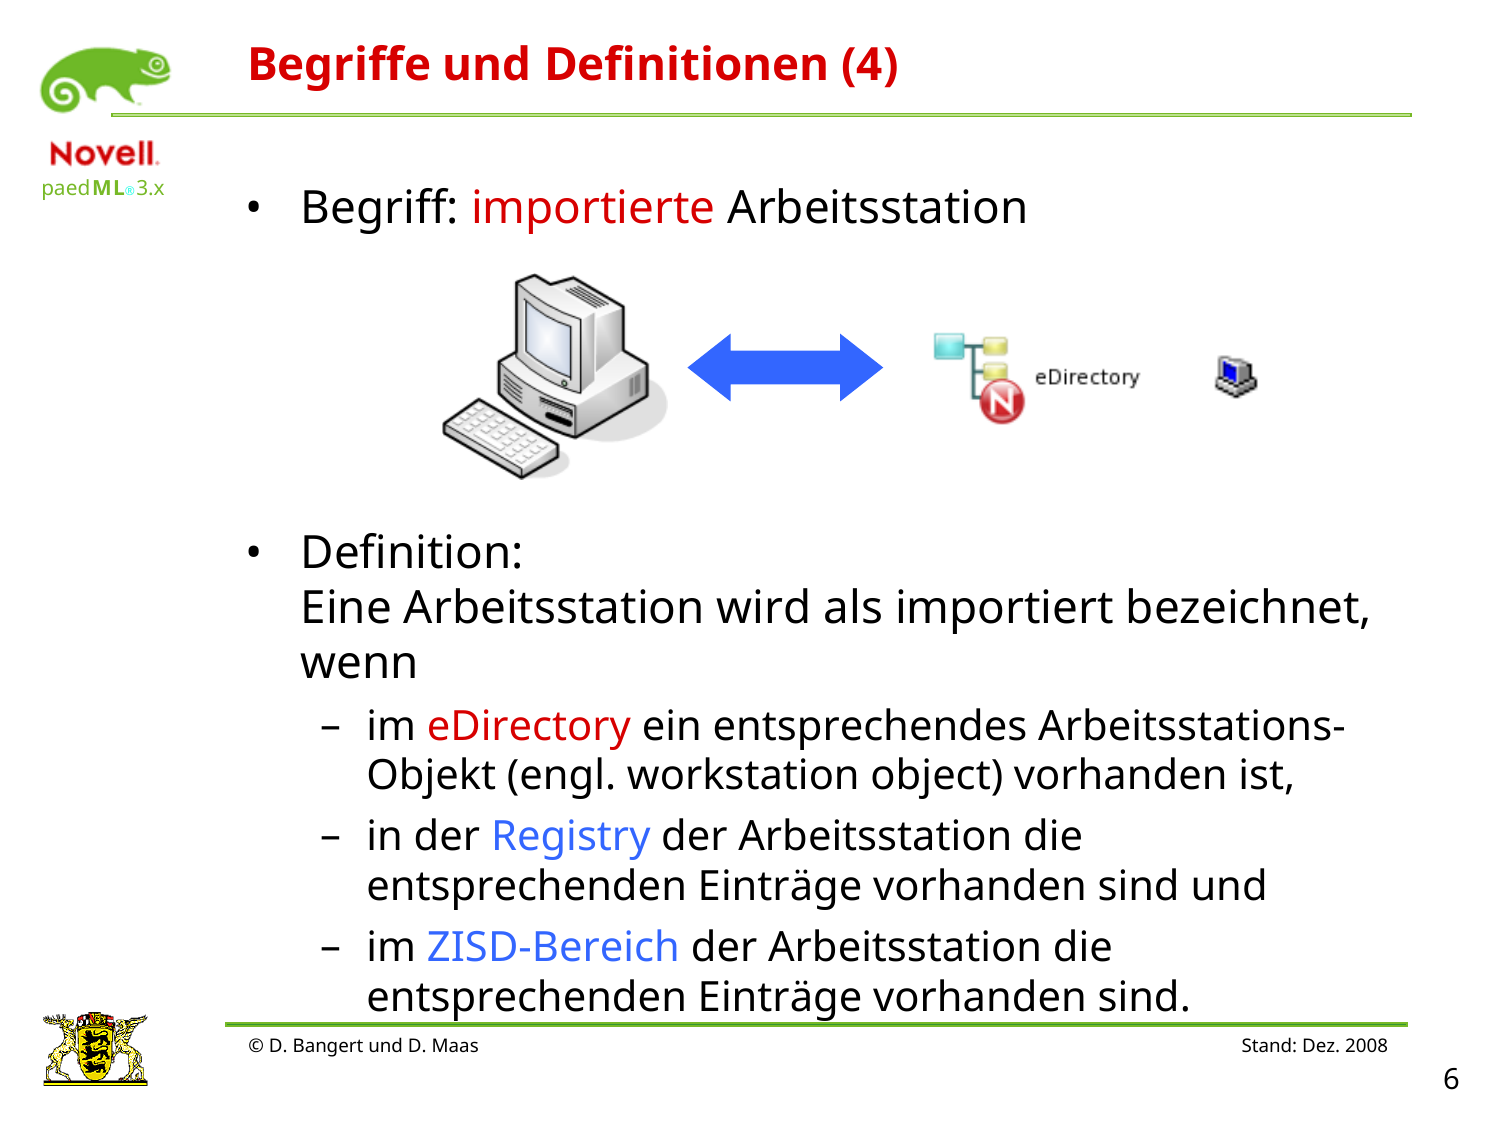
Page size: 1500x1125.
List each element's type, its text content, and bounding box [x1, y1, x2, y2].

picture [41, 1011, 148, 1088]
text_box Definition: Eine Arbeitsstation wird als importiert bezeichnet, wenn im eDirectory ein entsprechendes Arbeitsstations-Objekt (engl. workstation object) vorhanden ist, in der Registry der Arbeitsstation die entsprechenden Einträge vorhanden sind und im ZISD-Bereich der Arbeitsstation die entsprechenden Einträge vorhanden sind. [230, 515, 1388, 1000]
picture [442, 273, 668, 480]
text_box [690, 337, 880, 398]
list Begriff: importierte Arbeitsstation [230, 166, 1412, 980]
title Begriffe und Definitionen (4)‏ [232, 12, 1388, 113]
picture [26, 30, 184, 188]
picture [1211, 349, 1263, 409]
picture [927, 326, 1152, 434]
